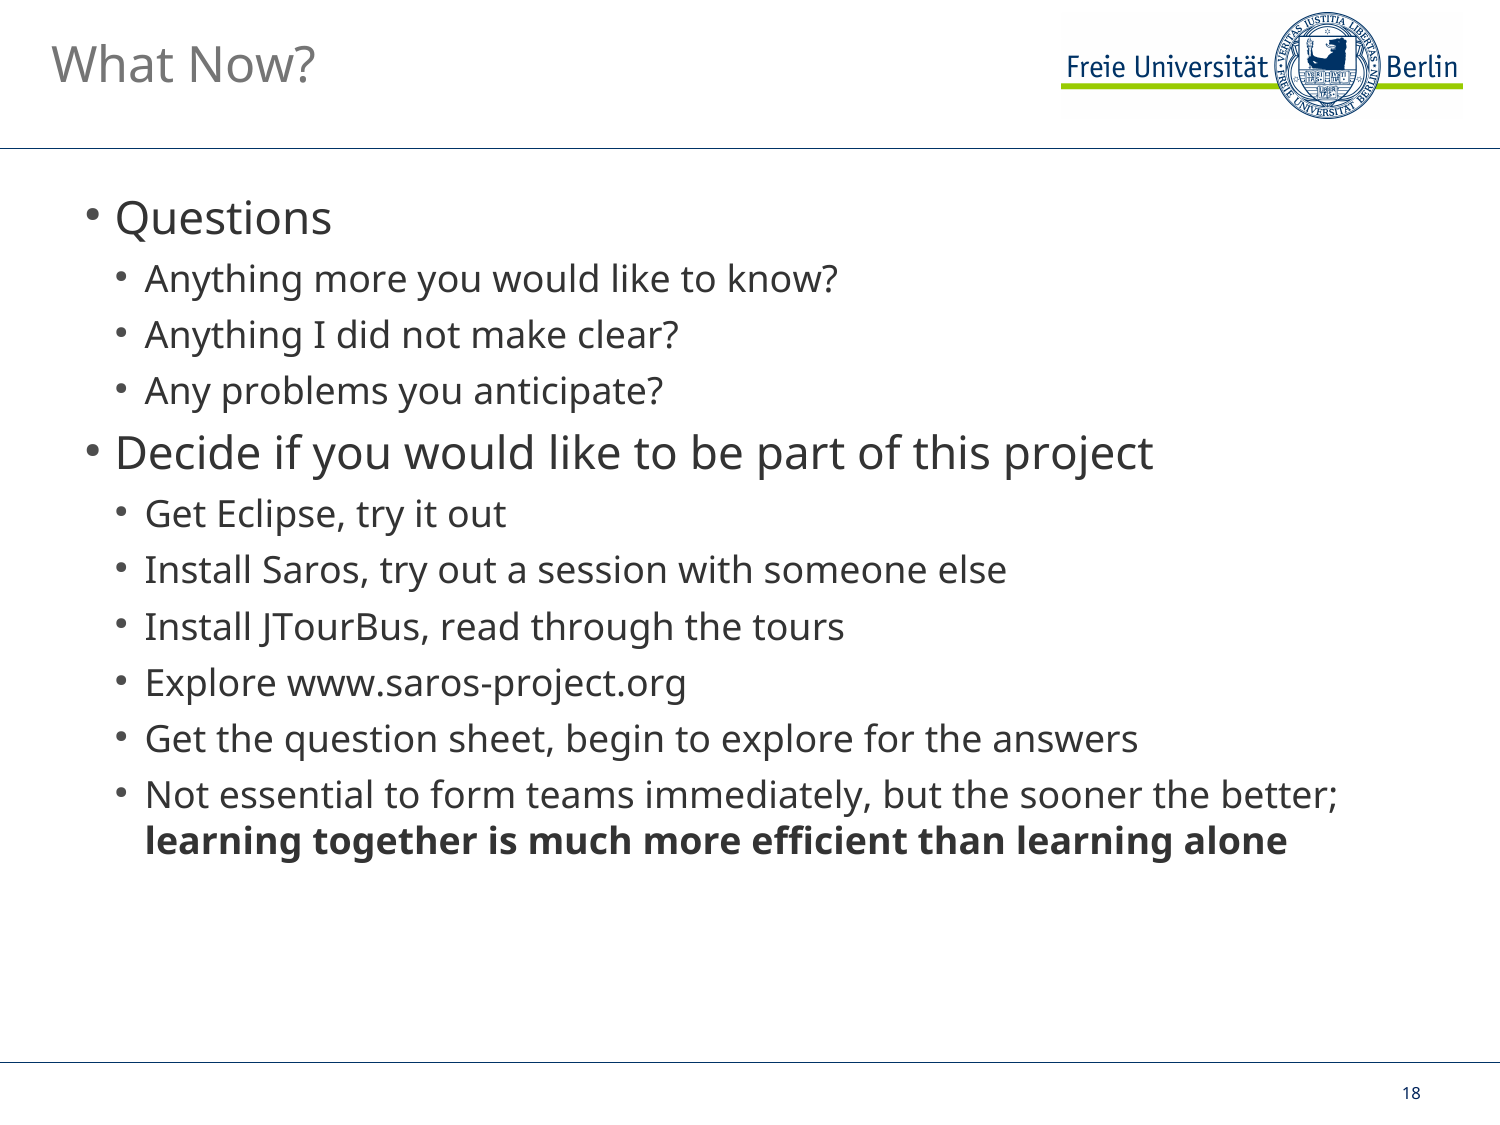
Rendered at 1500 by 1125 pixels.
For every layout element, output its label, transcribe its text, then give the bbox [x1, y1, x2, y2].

picture [1061, 12, 1463, 119]
title What Now? [51, 37, 1238, 93]
list Questions Anything more you would like to know? Anything I did not make clear? Any problems you anticipate? Decide if you would like to be part of this project Get Eclipse, try it out Install Saros, try out a session with someone else Install JTourBus, read through the tours Explore www.saros-project.org Get the question sheet, begin to explore for the answers Not essential to form teams immediately, but the sooner the better; learning together is much more efficient than learning alone [54, 187, 1426, 931]
